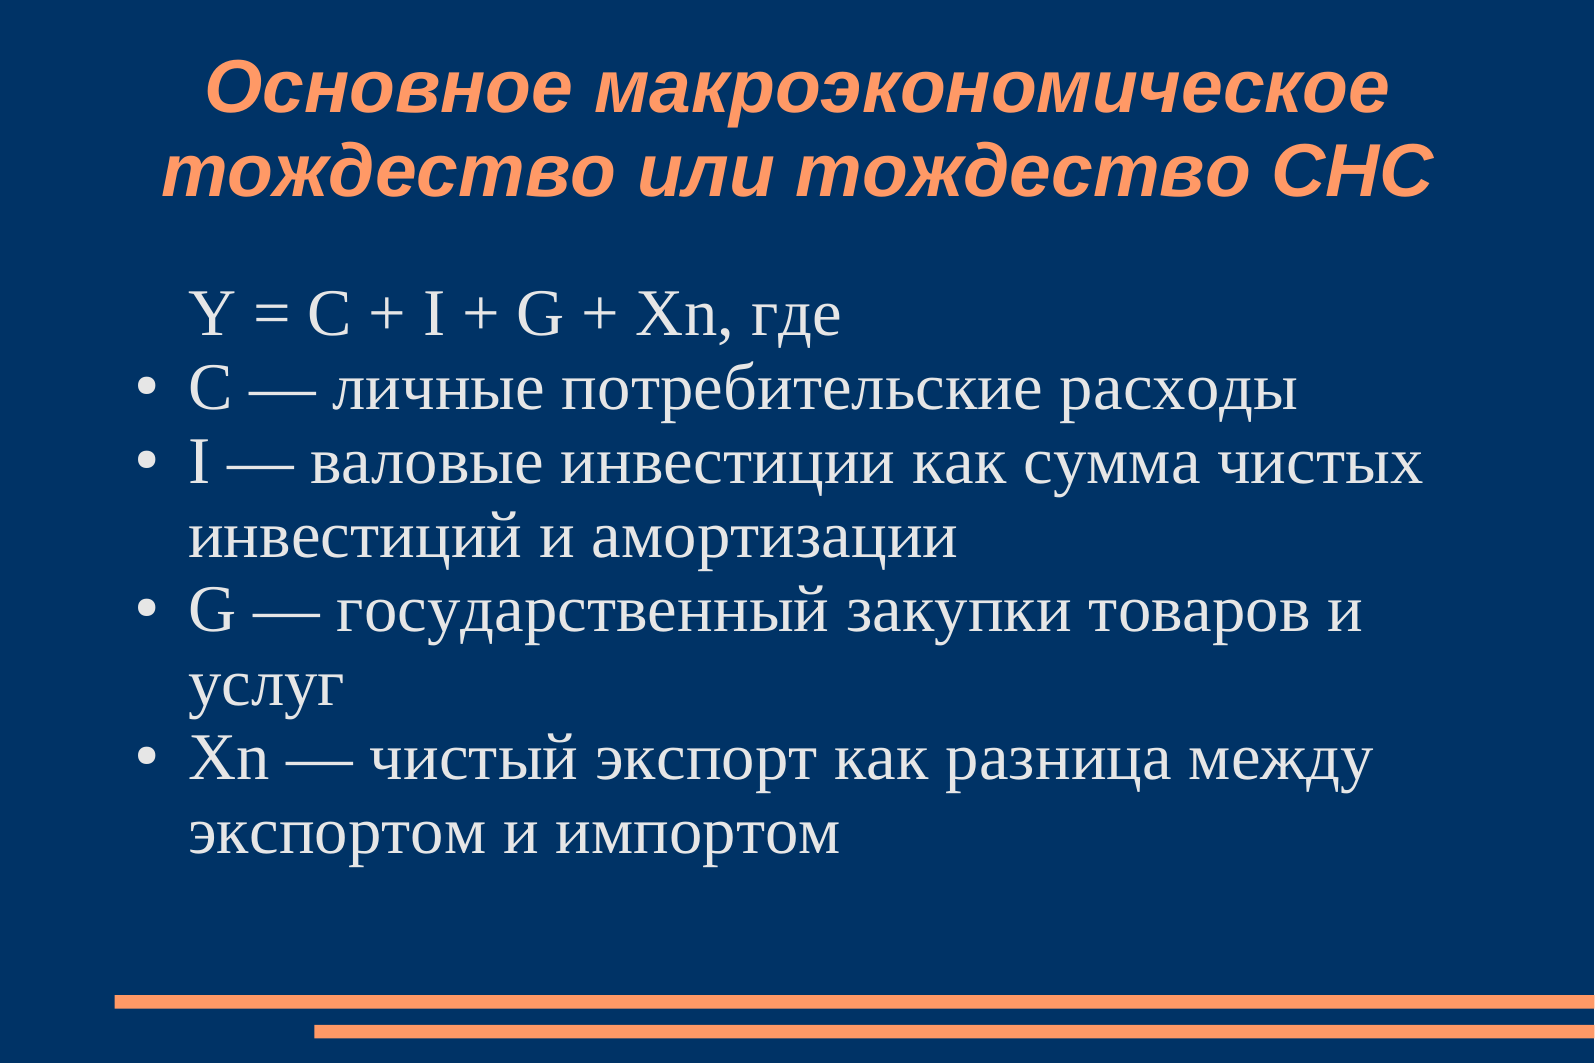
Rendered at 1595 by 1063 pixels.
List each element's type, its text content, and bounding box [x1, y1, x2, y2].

list Y = C + I + G + Xn, где С — личные потребительские расходы I — валовые инвестиции как сумма чистых инвестиций и амортизации G — государственный закупки товаров и услуг Xn — чистый экспорт как разница между экспортом и импортом [117, 276, 1505, 956]
title Основное макроэкономическое тождество или тождество СНС [117, 44, 1479, 213]
